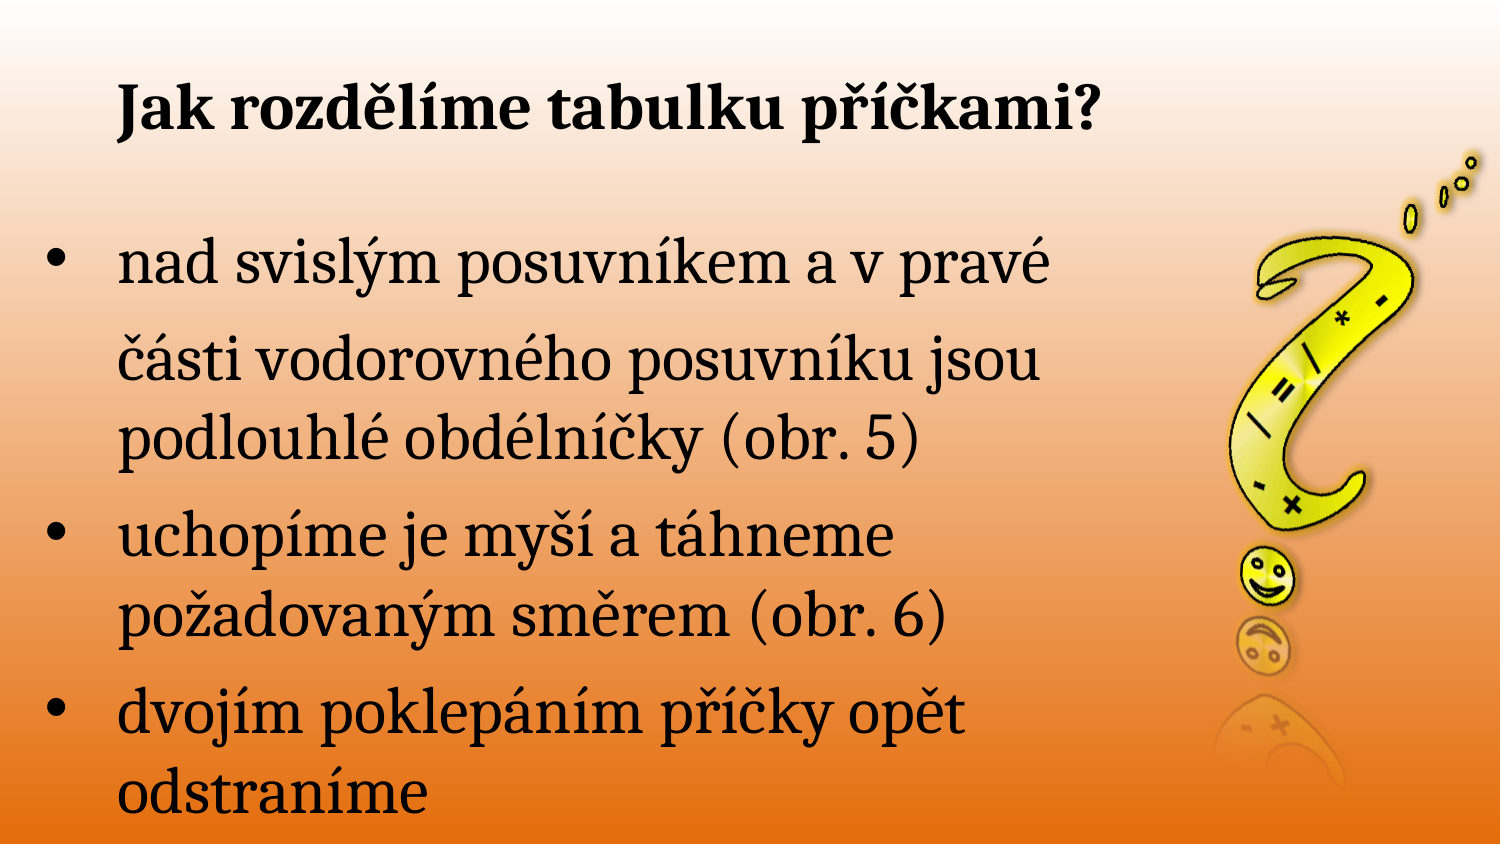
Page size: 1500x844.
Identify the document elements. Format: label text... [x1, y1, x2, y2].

title Jak rozdělíme tabulku příčkami? [0, 32, 1223, 173]
picture [1184, 121, 1500, 844]
text_box nad svislým posuvníkem a v pravé části vodorovného posuvníku jsou podlouhlé obdélníčky (obr. 5) uchopíme je myší a táhneme požadovaným směrem (obr. 6) dvojím poklepáním příčky opět odstraníme [0, 209, 1252, 835]
